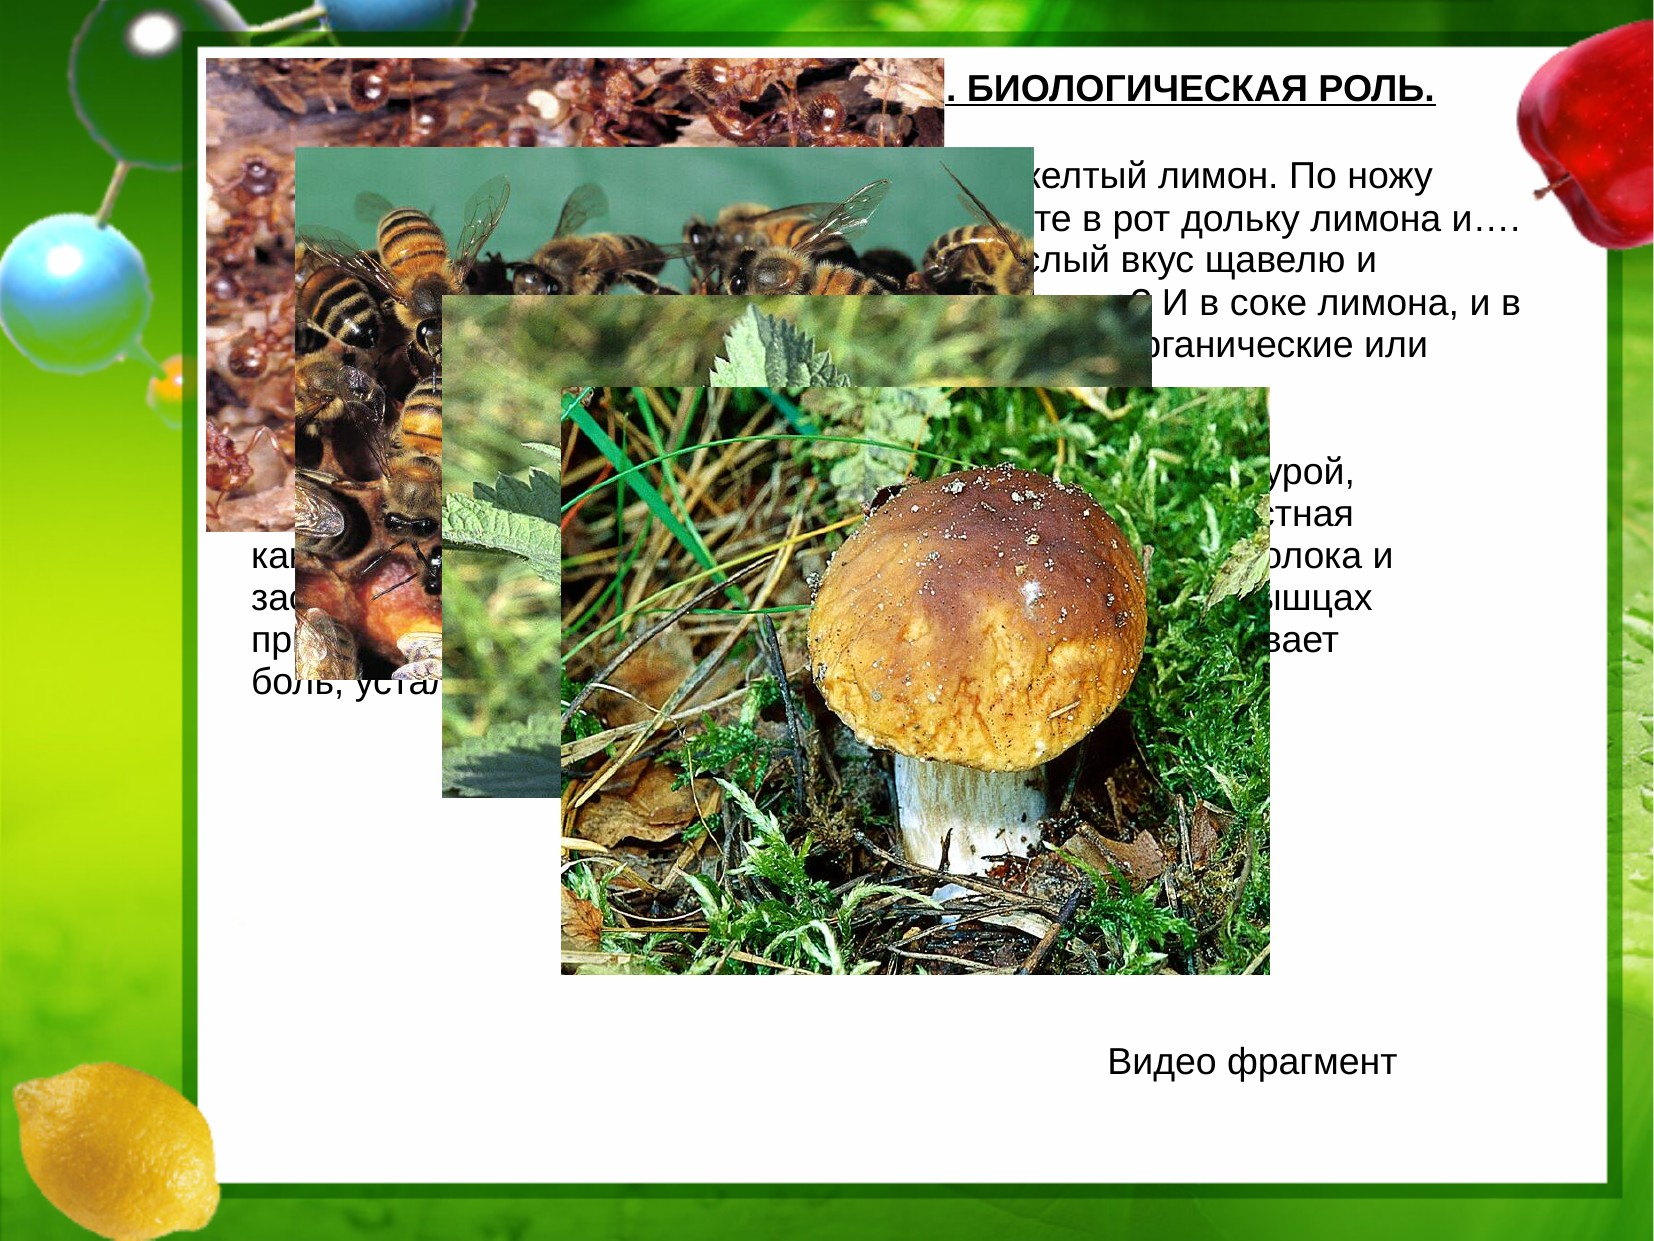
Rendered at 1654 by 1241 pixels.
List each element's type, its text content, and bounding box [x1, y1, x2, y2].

text_box Существуют карбоновые кислоты с более сложной структурой, например 2-гидроксипропановая кислота, широко известная как молочная кислота. Образуется в процессе скисания молока и засолки овощей. Молочная кислота также образуется в мышцах при нагрузке. Её избыточное содержание в мышцах вызывает боль, усталость и спазмы. [1270, 442, 1418, 763]
picture [0, 0, 1654, 1241]
text_box Представьте: вы разрезаете ножом спелый желтый лимон. По ножу потекла капелька мутноватого сока. Вы берете в рот дольку лимона и…. Почему сок лимона кислый? Что придает кислый вкус щавелю и незрелому яблоку? Почему больно жалит крапива? И в соке лимона, и в соке щавеля, и в соке незрелого яблока имеются органические или карбоновые кислоты. [1034, 147, 1565, 424]
text_box Существуют карбоновые кислоты с более сложной структурой, например 2-гидроксипропановая кислота, широко известная как молочная кислота. Образуется в процессе скисания молока и засолки овощей. Молочная кислота также образуется в мышцах при нагрузке. Её избыточное содержание в мышцах вызывает боль, усталость и спазмы. [236, 532, 442, 763]
text_box РАСПРОСТРАНЁННОСТЬ В ПРИРОДЕ. БИОЛОГИЧЕСКАЯ РОЛЬ. [945, 60, 1603, 119]
text_box Видео фрагмент [1092, 1033, 1447, 1136]
